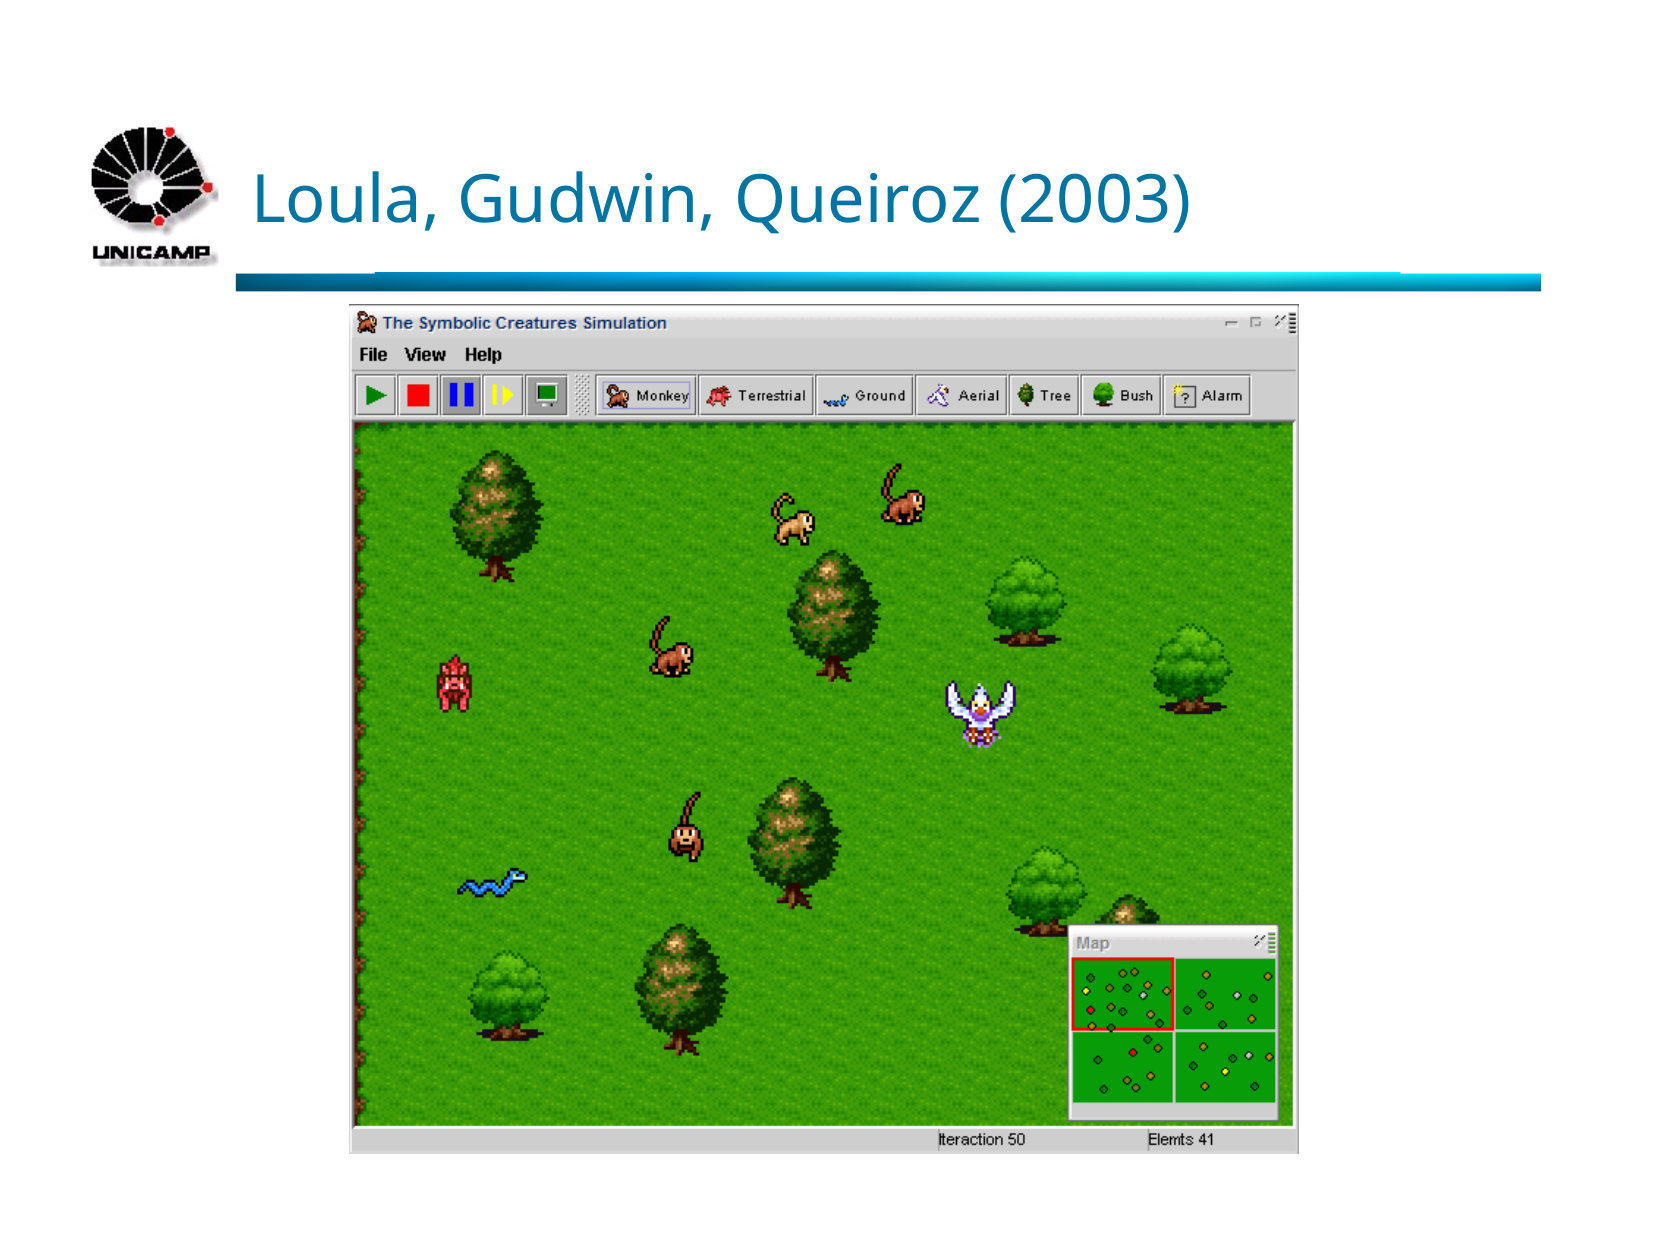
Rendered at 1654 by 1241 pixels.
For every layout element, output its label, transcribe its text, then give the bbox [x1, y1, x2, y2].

title Loula, Gudwin, Queiroz (2003) [236, 41, 1580, 248]
picture [125, 272, 1654, 295]
picture [349, 304, 1299, 1154]
